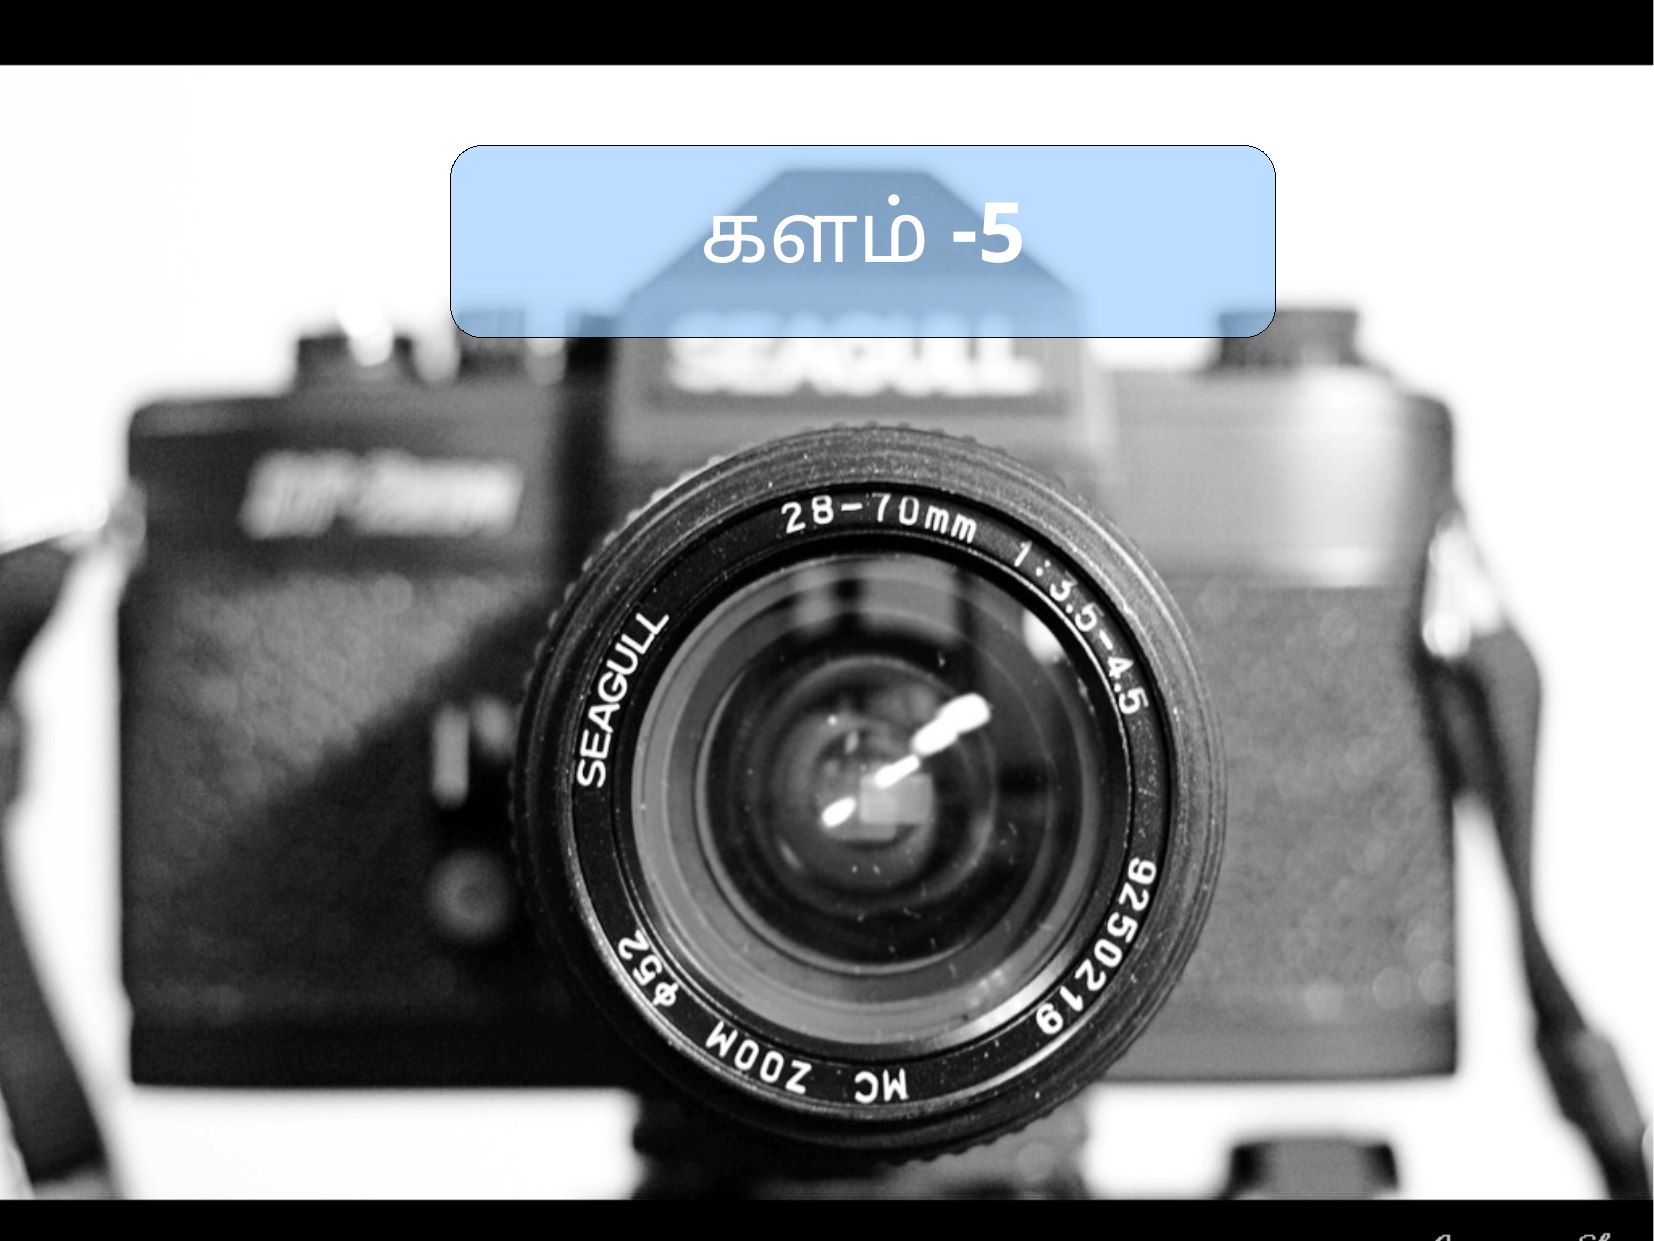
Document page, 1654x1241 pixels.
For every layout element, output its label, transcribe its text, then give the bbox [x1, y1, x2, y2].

text_box களம் -5 [450, 145, 1276, 338]
picture [0, 0, 1654, 1241]
